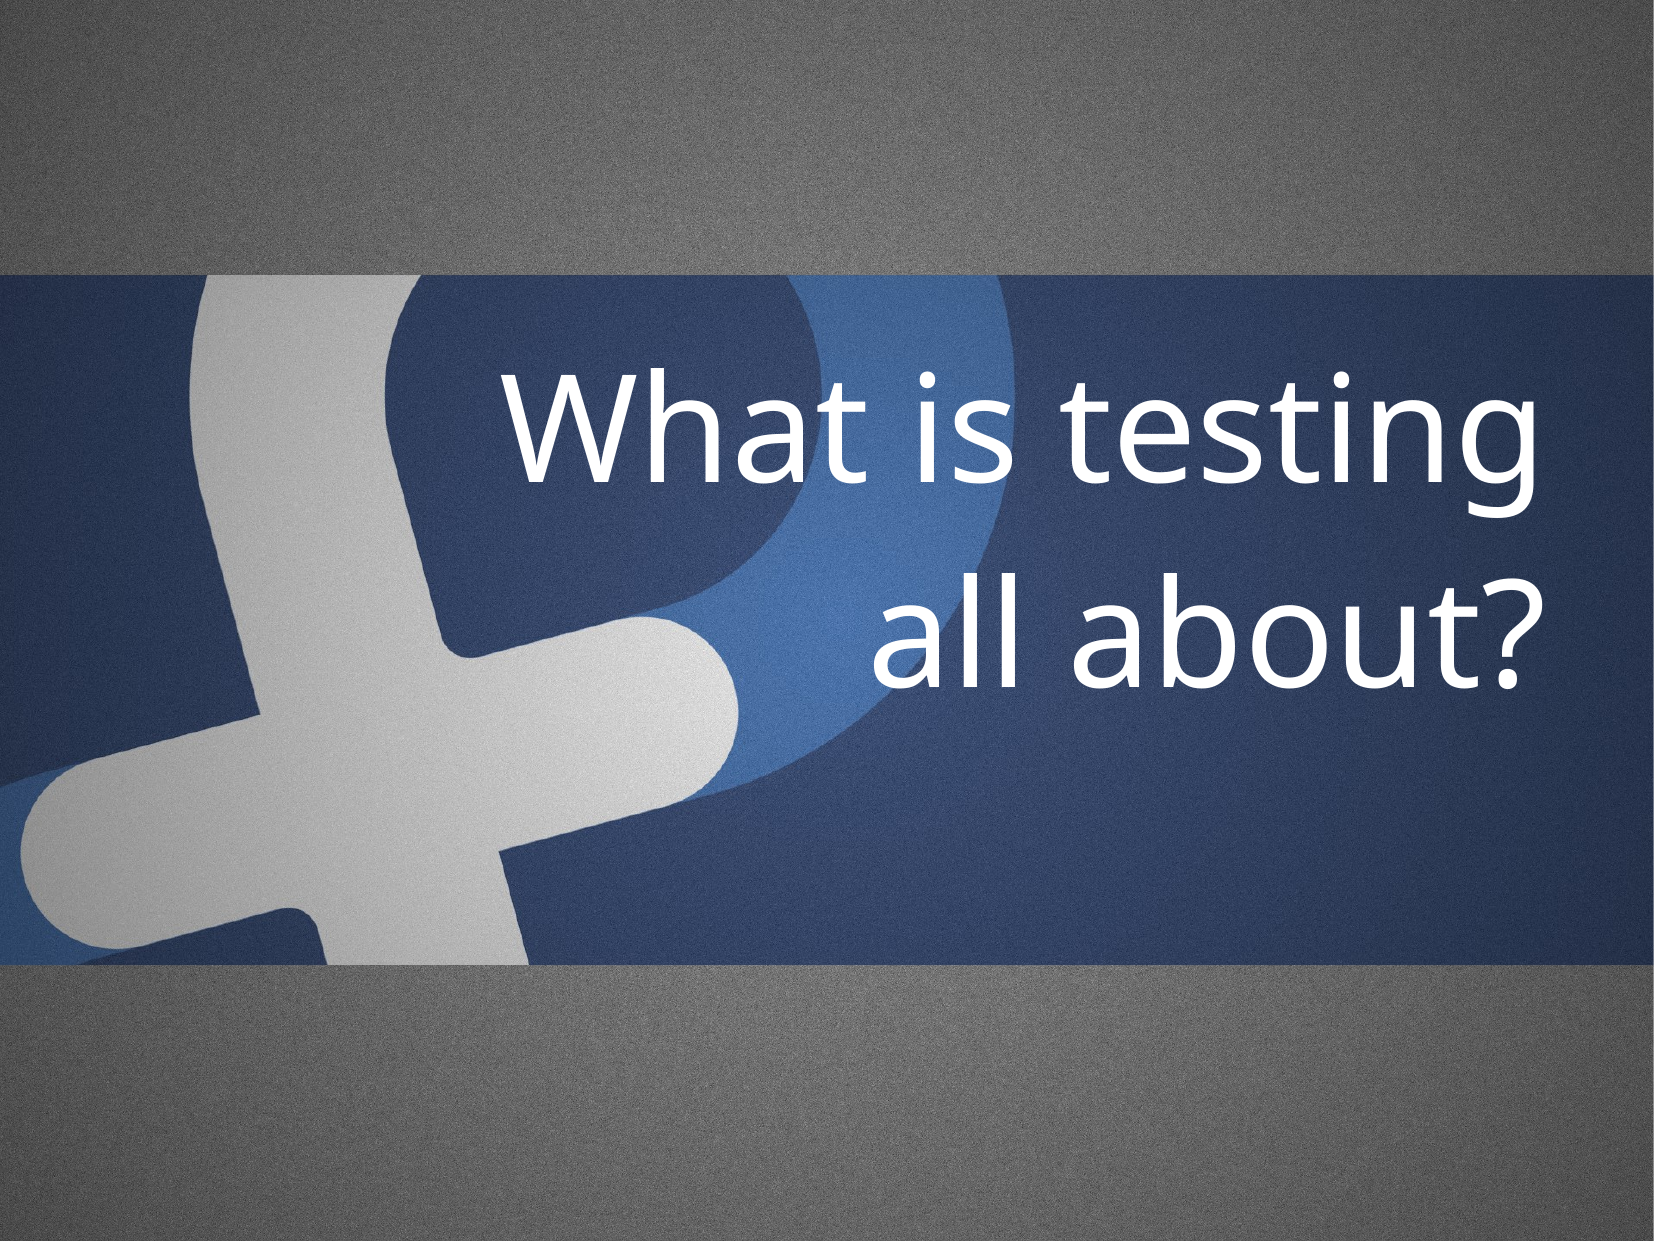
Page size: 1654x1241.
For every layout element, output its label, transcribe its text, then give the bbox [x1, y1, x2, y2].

picture [0, 0, 1654, 1241]
text_box What is testing all about? [447, 315, 1562, 665]
